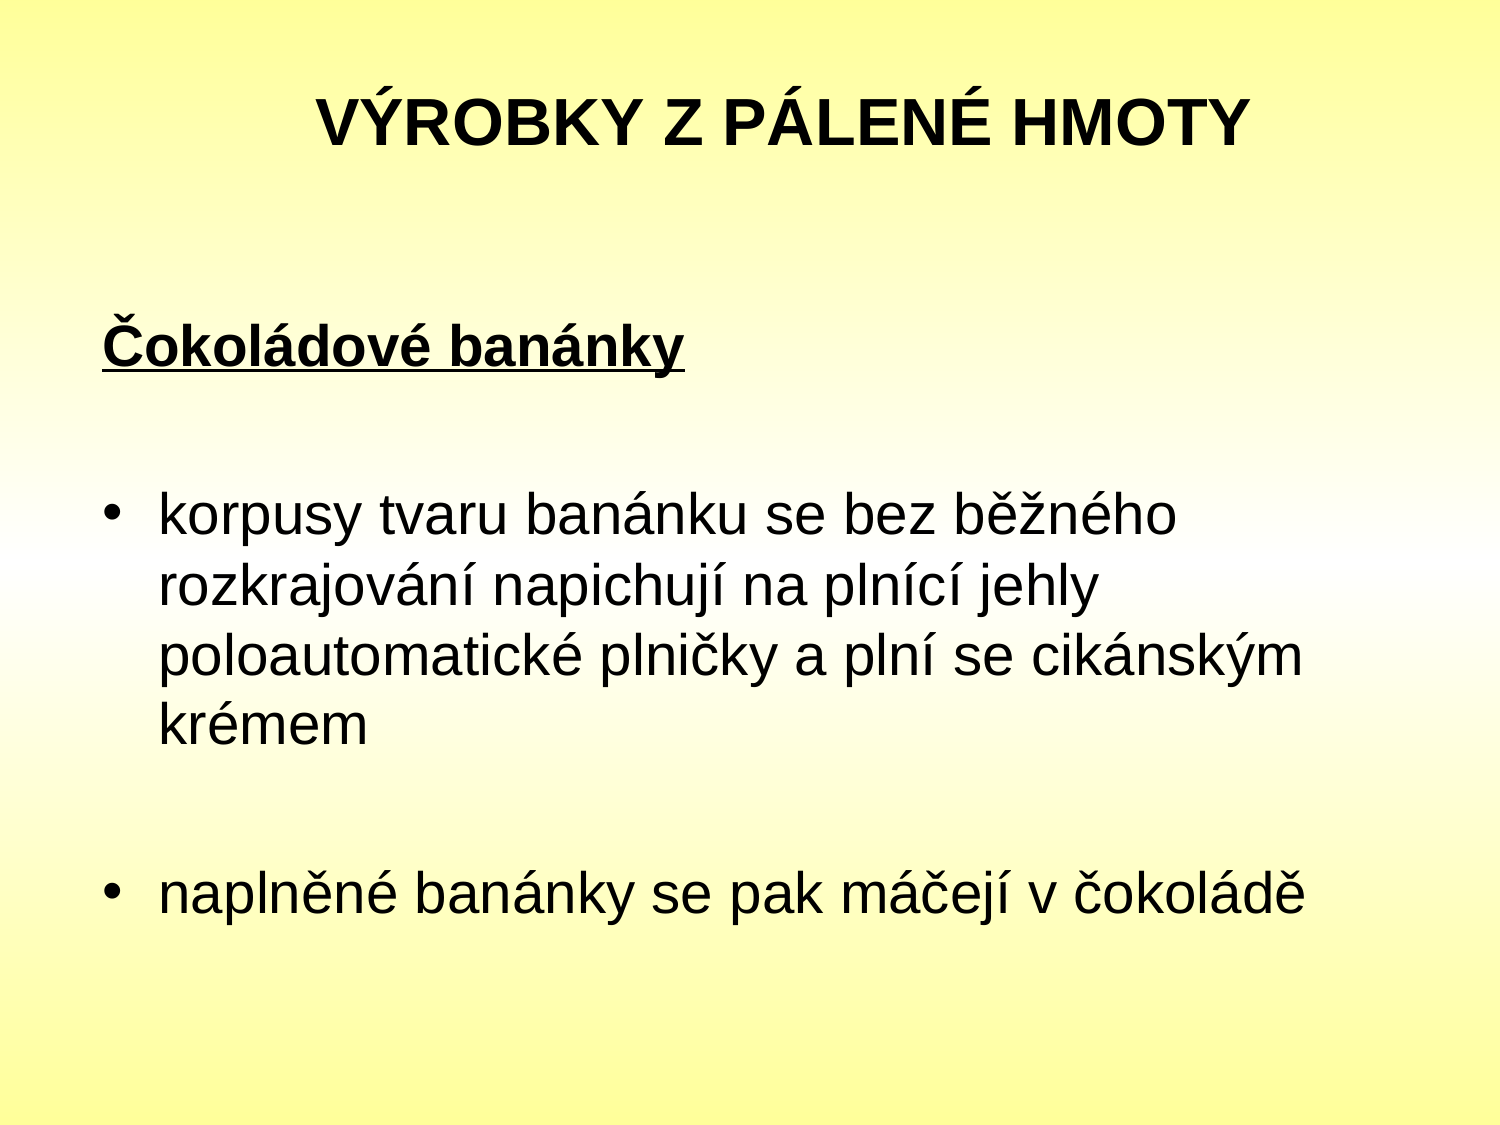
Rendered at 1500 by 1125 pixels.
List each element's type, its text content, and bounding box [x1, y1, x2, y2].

title VÝROBKY Z PÁLENÉ HMOTY [112, 0, 1438, 238]
list Čokoládové banánky korpusy tvaru banánku se bez běžného rozkrajování napichují na plnící jehly poloautomatické plničky a plní se cikánským krémem naplněné banánky se pak máčejí v čokoládě [87, 299, 1426, 1026]
